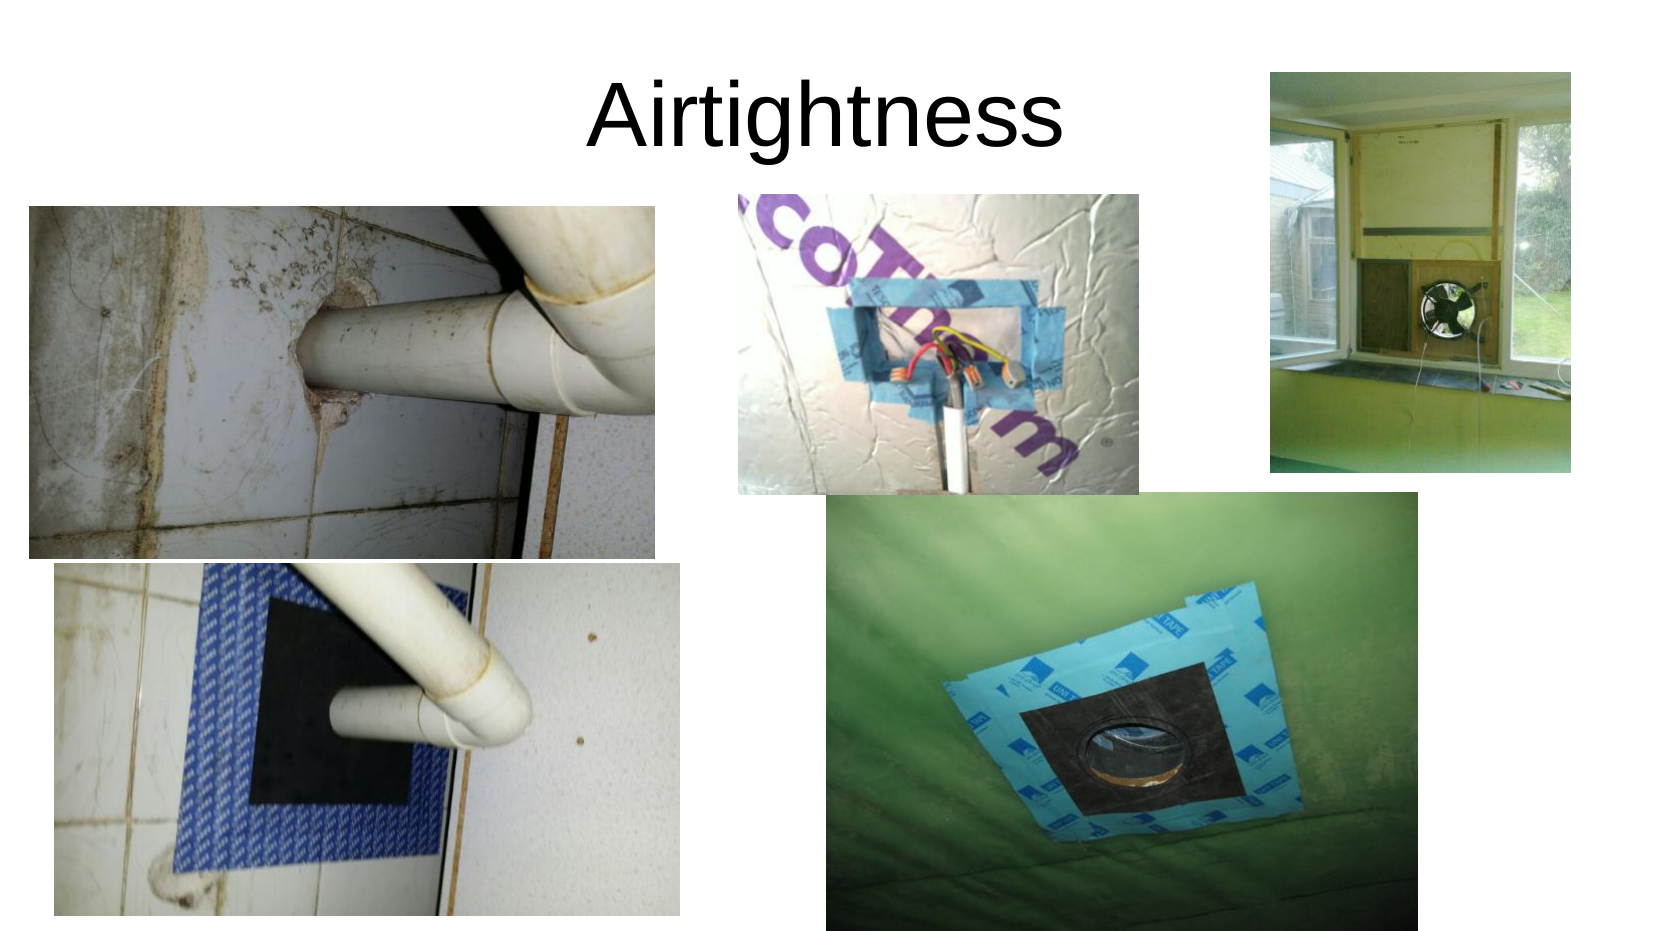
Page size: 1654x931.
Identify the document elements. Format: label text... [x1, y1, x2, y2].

picture [738, 194, 1418, 931]
picture [54, 563, 680, 916]
picture [1270, 72, 1571, 473]
picture [29, 206, 655, 559]
title Airtightness [82, 37, 1571, 193]
